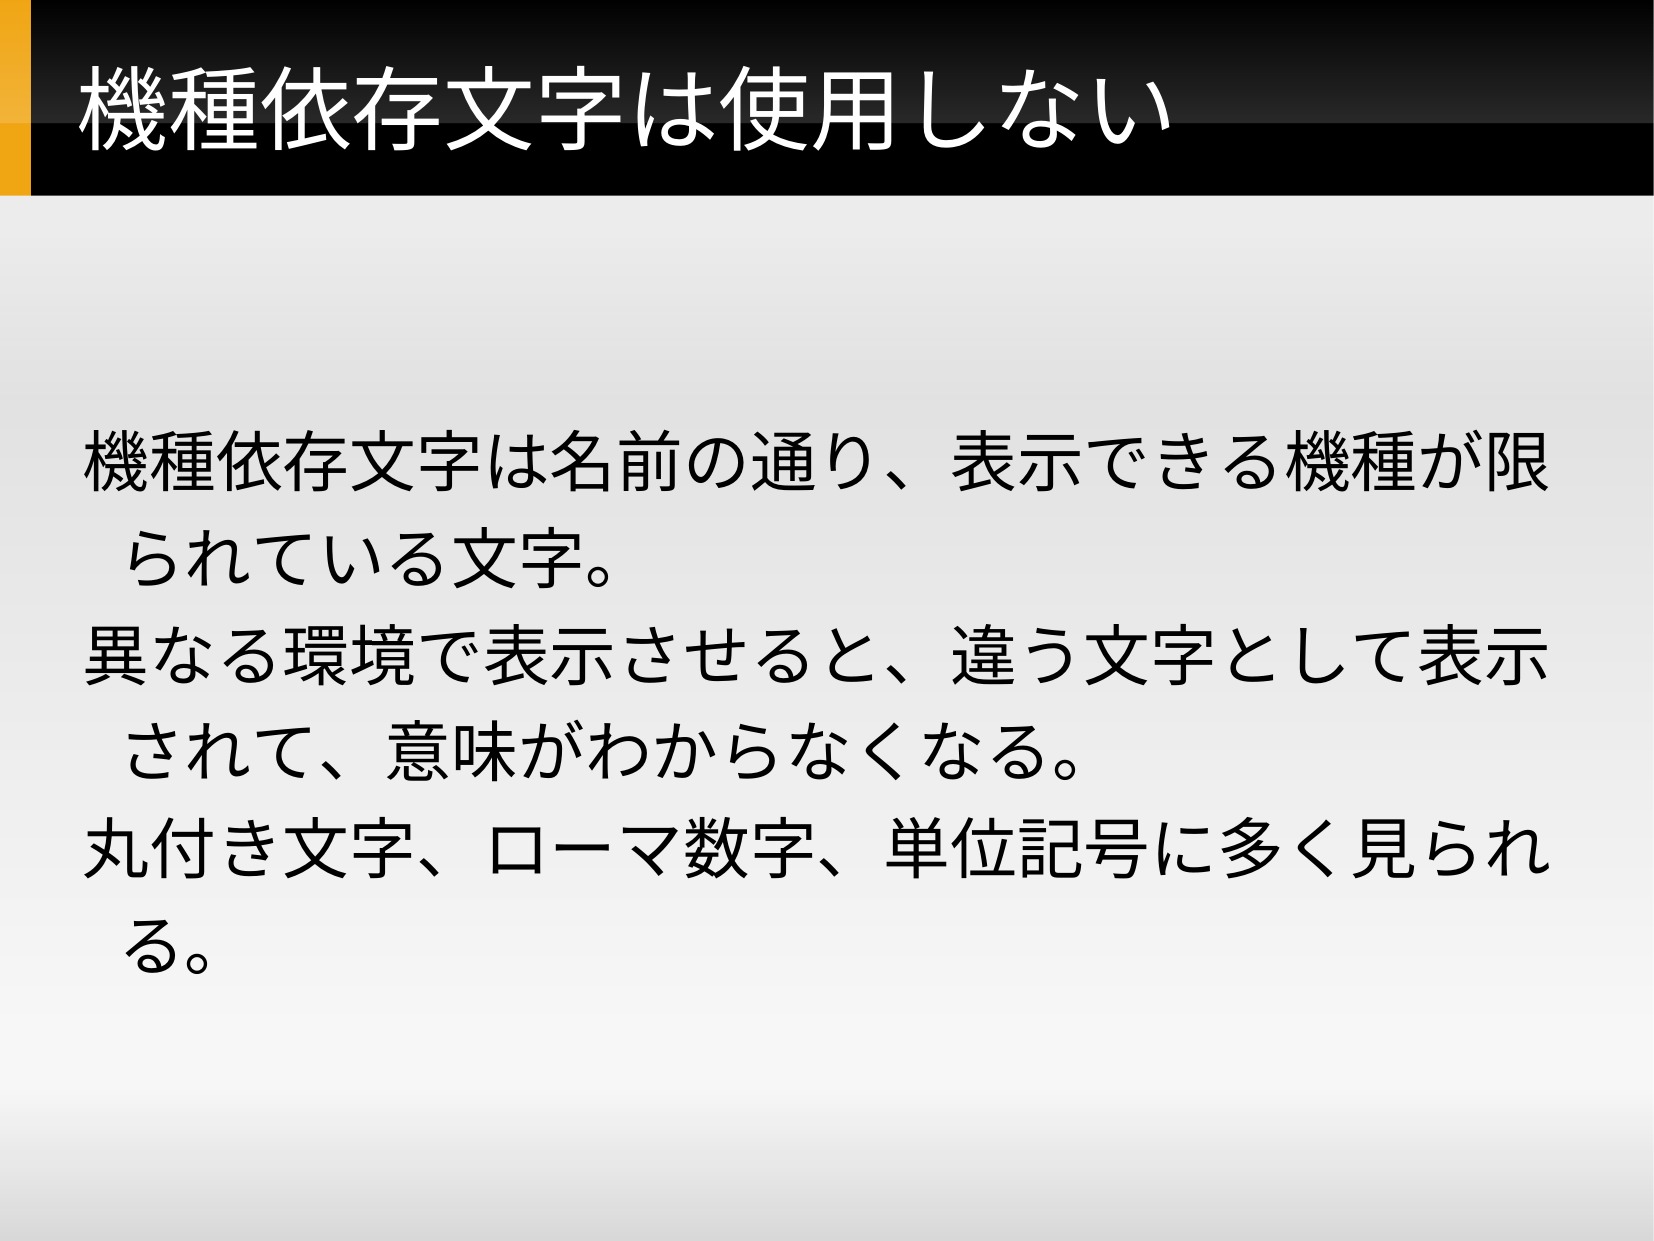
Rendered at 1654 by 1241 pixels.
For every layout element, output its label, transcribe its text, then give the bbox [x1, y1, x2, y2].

title 機種依存文字は使用しない [76, 0, 1565, 208]
picture [0, 0, 1654, 1241]
subtitle 機種依存文字は名前の通り、表示できる機種が限られている文字。 異なる環境で表示させると、違う文字として表示されて、意味がわからなくなる。 丸付き文字、ローマ数字、単位記号に多く見られる。 [82, 290, 1571, 1109]
